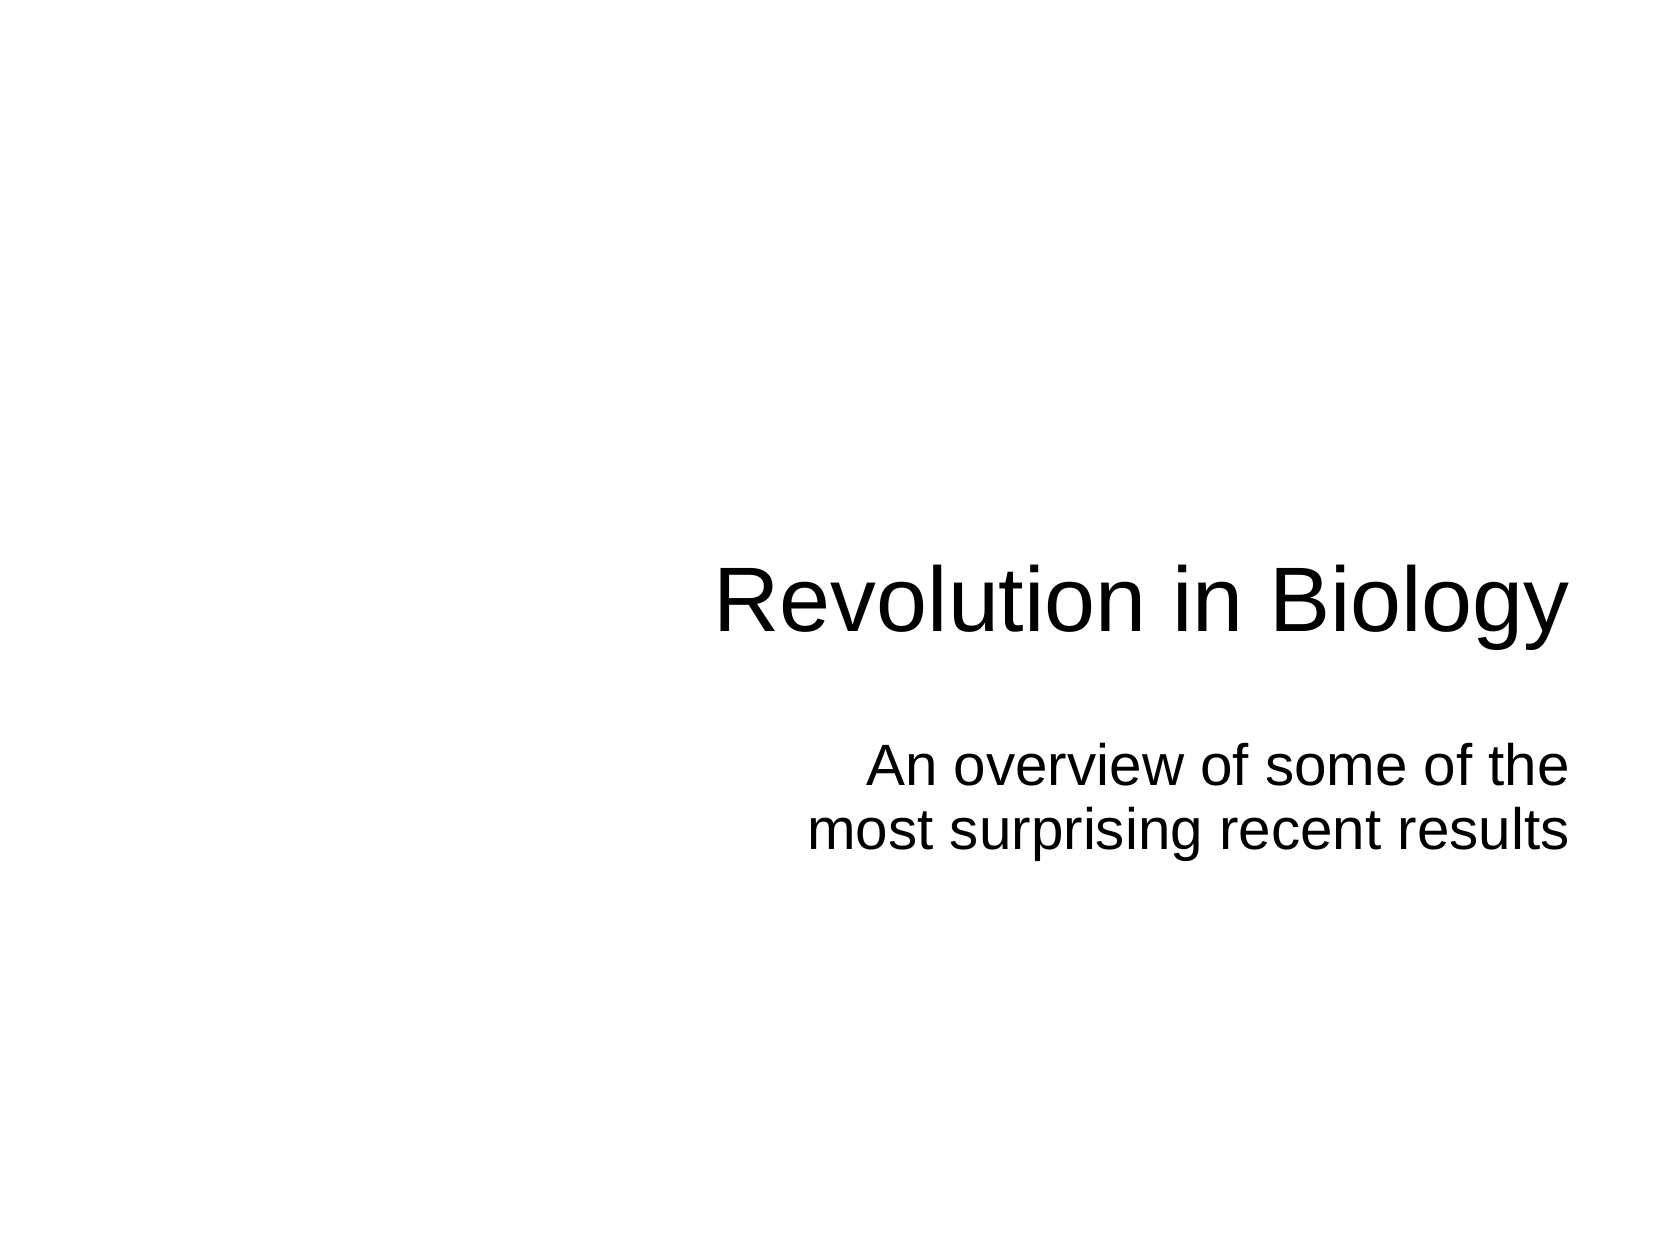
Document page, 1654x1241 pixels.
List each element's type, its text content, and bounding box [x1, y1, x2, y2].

list An overview of some of the most surprising recent results [82, 732, 1571, 1109]
title Revolution in Biology [82, 496, 1571, 704]
